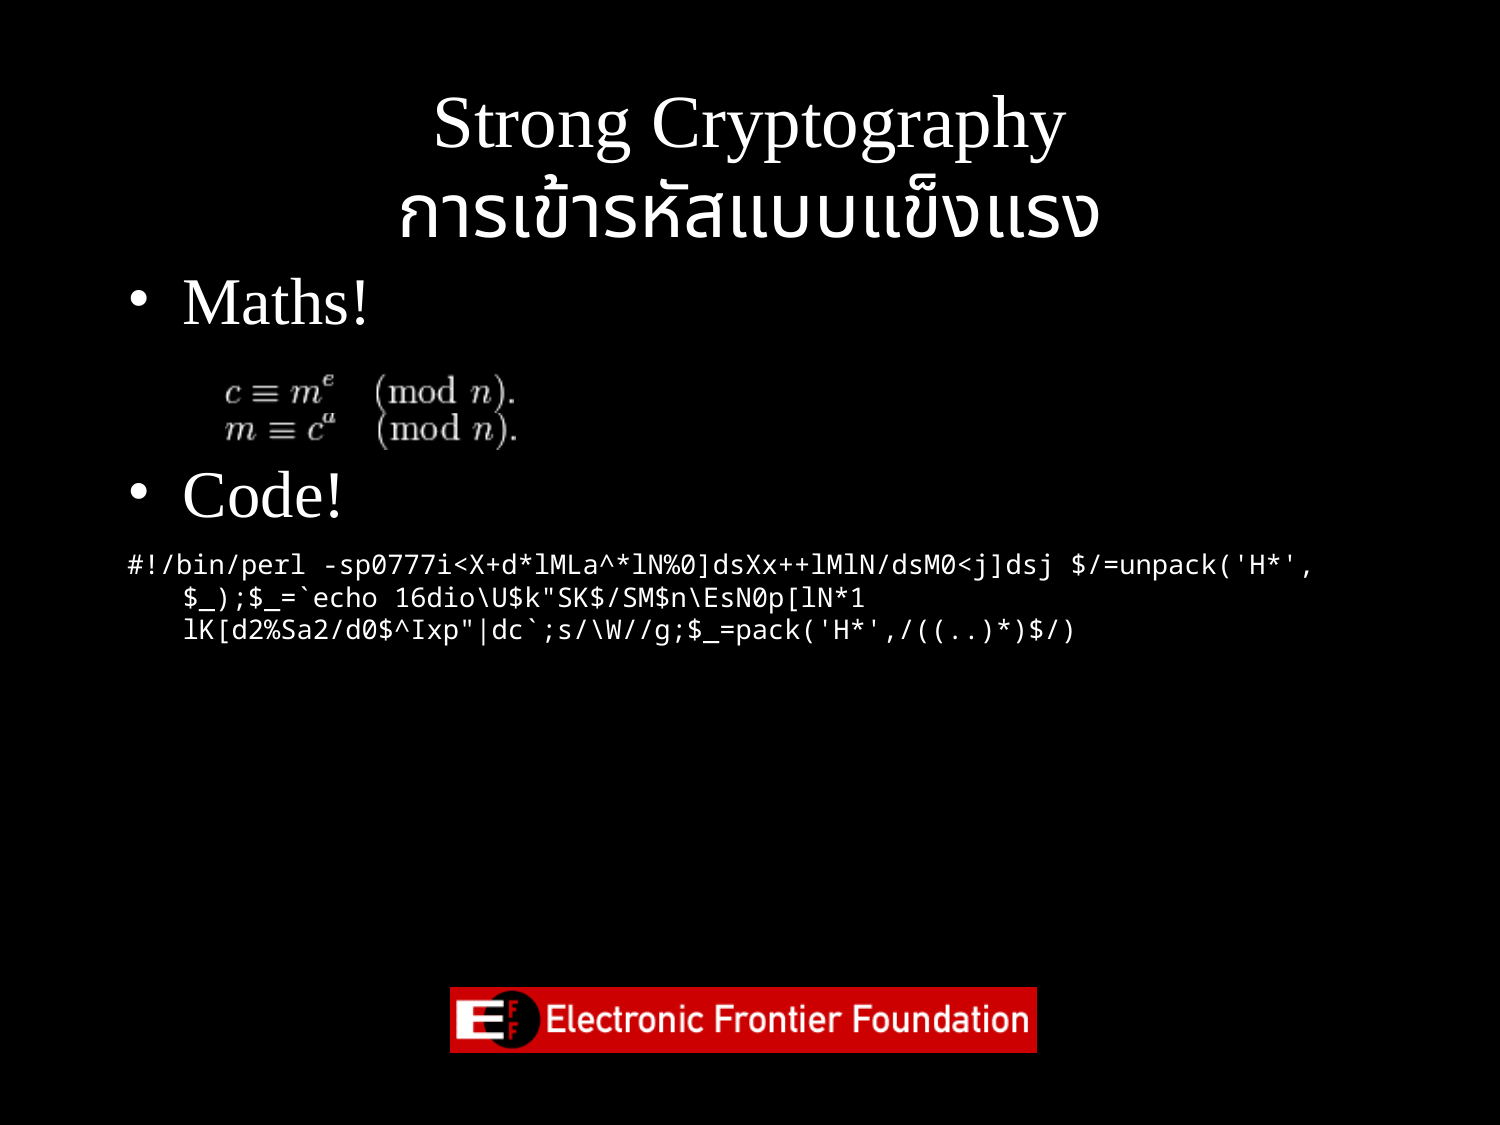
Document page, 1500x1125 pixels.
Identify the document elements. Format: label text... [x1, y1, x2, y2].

list Maths! Code! #!/bin/perl -sp0777i<X+d*lMLa^*lN%0]dsXx++lMlN/dsM0<j]dsj $/=unpack('H*',$_);$_=`echo 16dio\U$k"SK$/SM$n\EsN0p[lN*1 lK[d2%Sa2/d0$^Ixp"|dc`;s/\W//g;$_=pack('H*',/((..)*)$/) [112, 249, 1388, 976]
picture [225, 373, 516, 451]
picture [450, 987, 1037, 1053]
title Strong Cryptography การเข้ารหัสแบบแข็งแรง [112, 64, 1388, 249]
